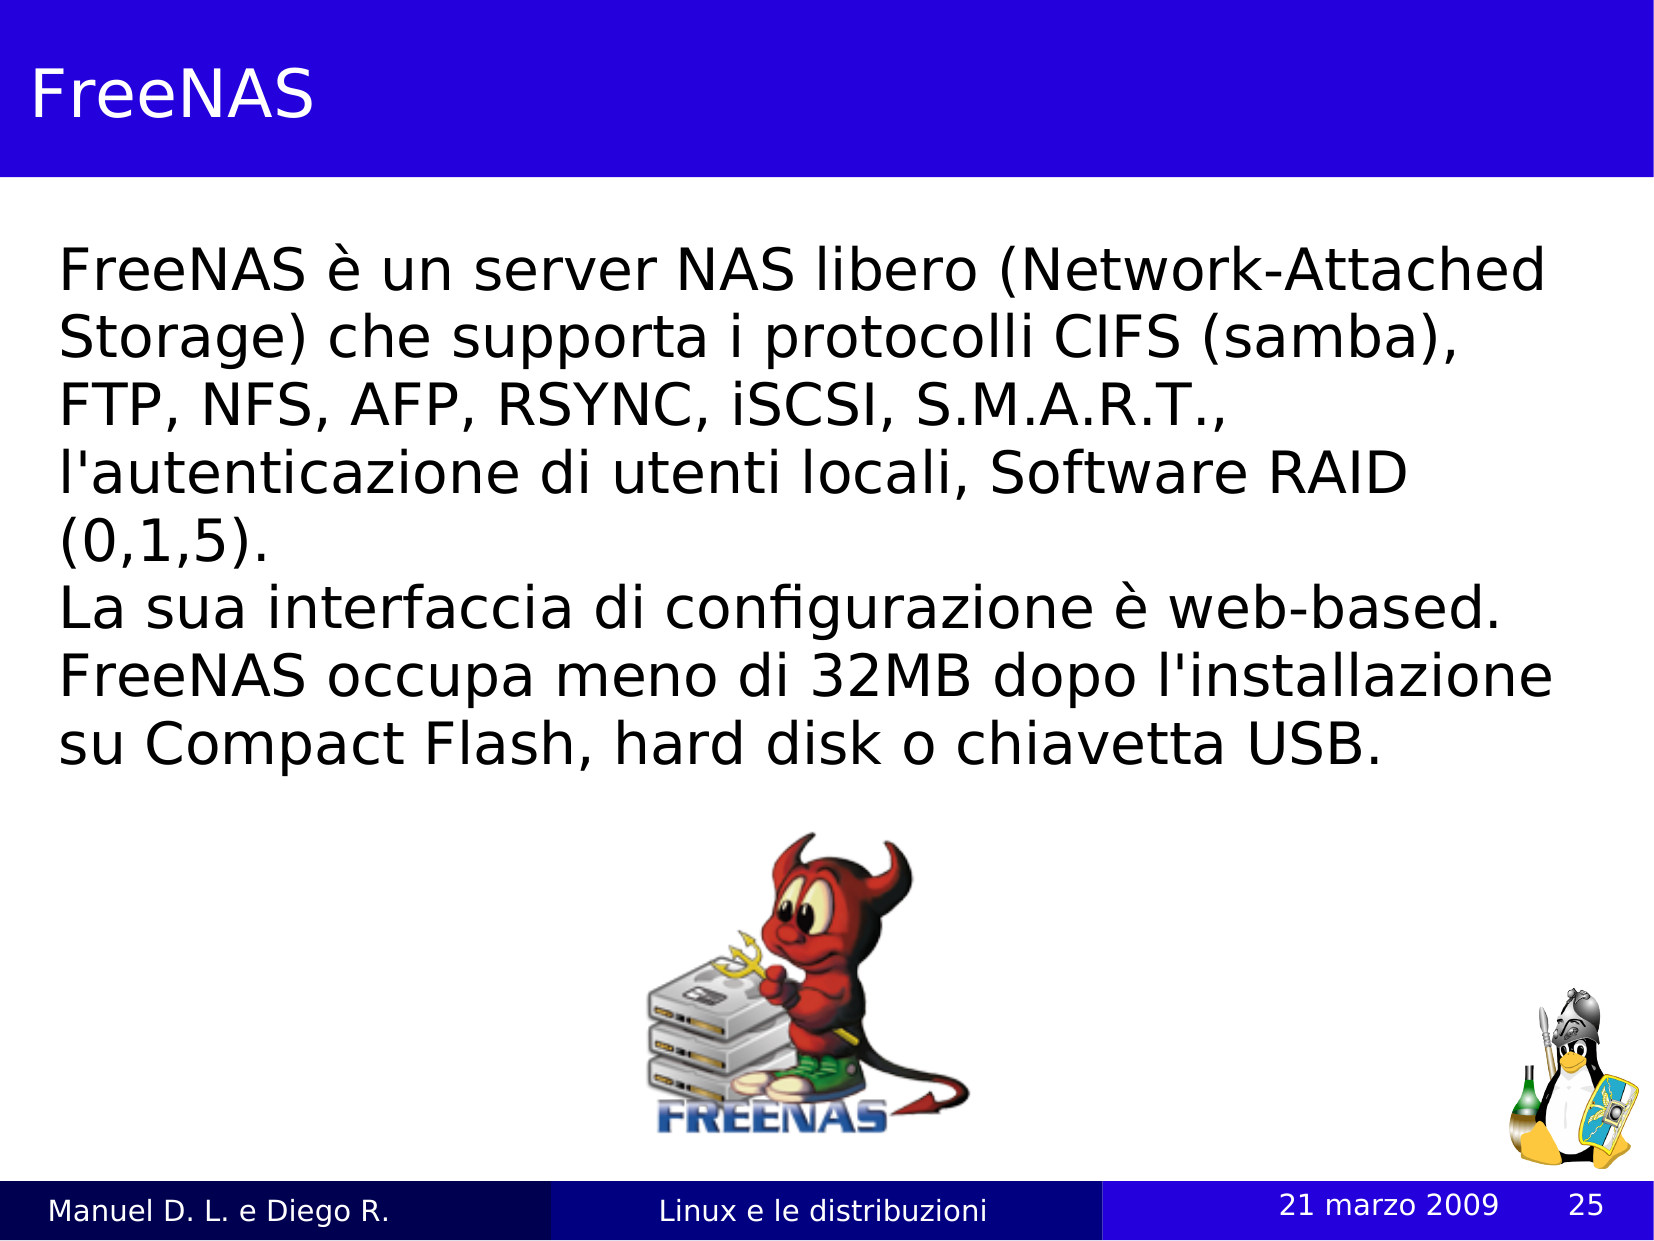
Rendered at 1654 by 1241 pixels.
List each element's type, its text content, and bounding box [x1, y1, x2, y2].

picture [641, 826, 975, 1140]
subtitle FreeNAS è un server NAS libero (Network-Attached Storage) che supporta i protocolli CIFS (samba), FTP, NFS, AFP, RSYNC, iSCSI, S.M.A.R.T., l'autenticazione di utenti locali, Software RAID (0,1,5). La sua interfaccia di configurazione è web-based. FreeNAS occupa meno di 32MB dopo l'installazione su Compact Flash, hard disk o chiavetta USB. [59, 236, 1595, 779]
picture [1509, 988, 1639, 1169]
title FreeNAS [29, 0, 1518, 198]
